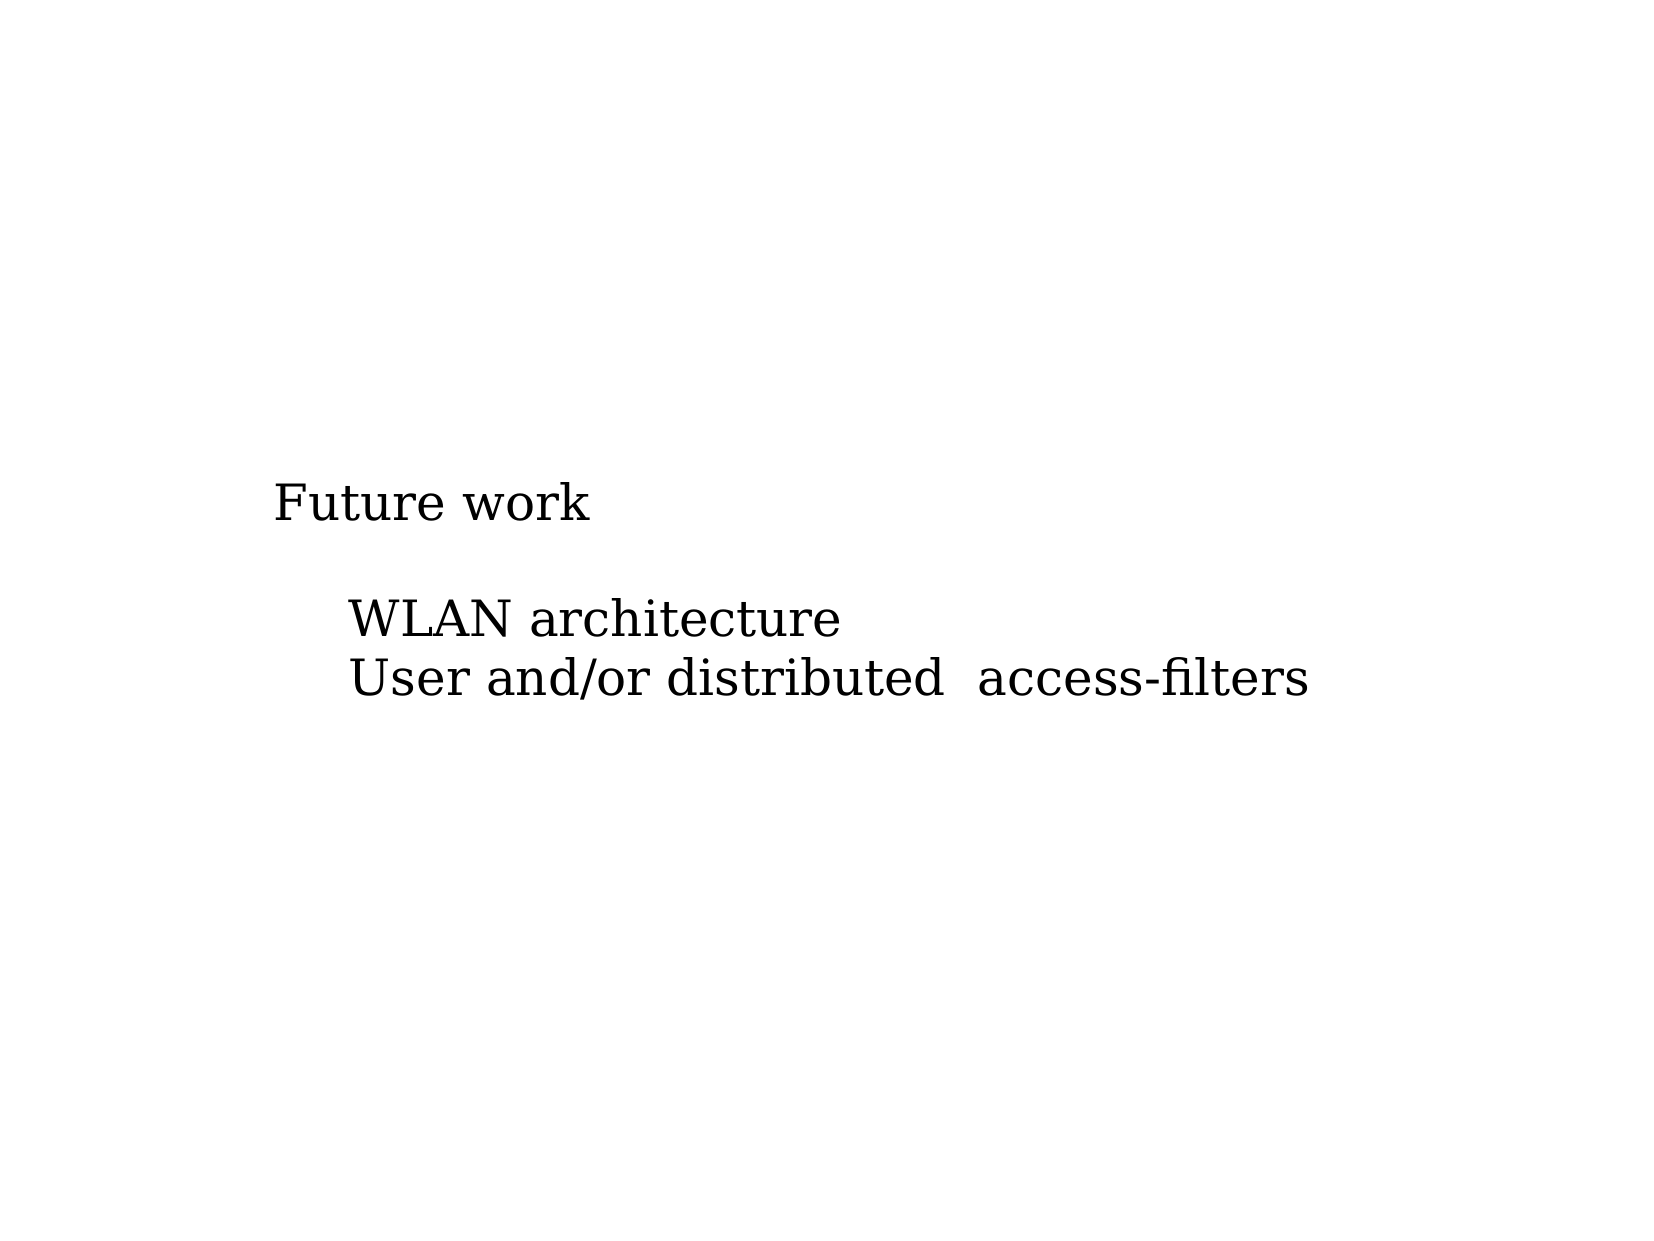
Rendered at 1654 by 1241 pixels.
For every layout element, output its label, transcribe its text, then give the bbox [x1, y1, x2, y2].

text_box Future work WLAN architecture User and/or distributed access-filters [273, 240, 1444, 1118]
